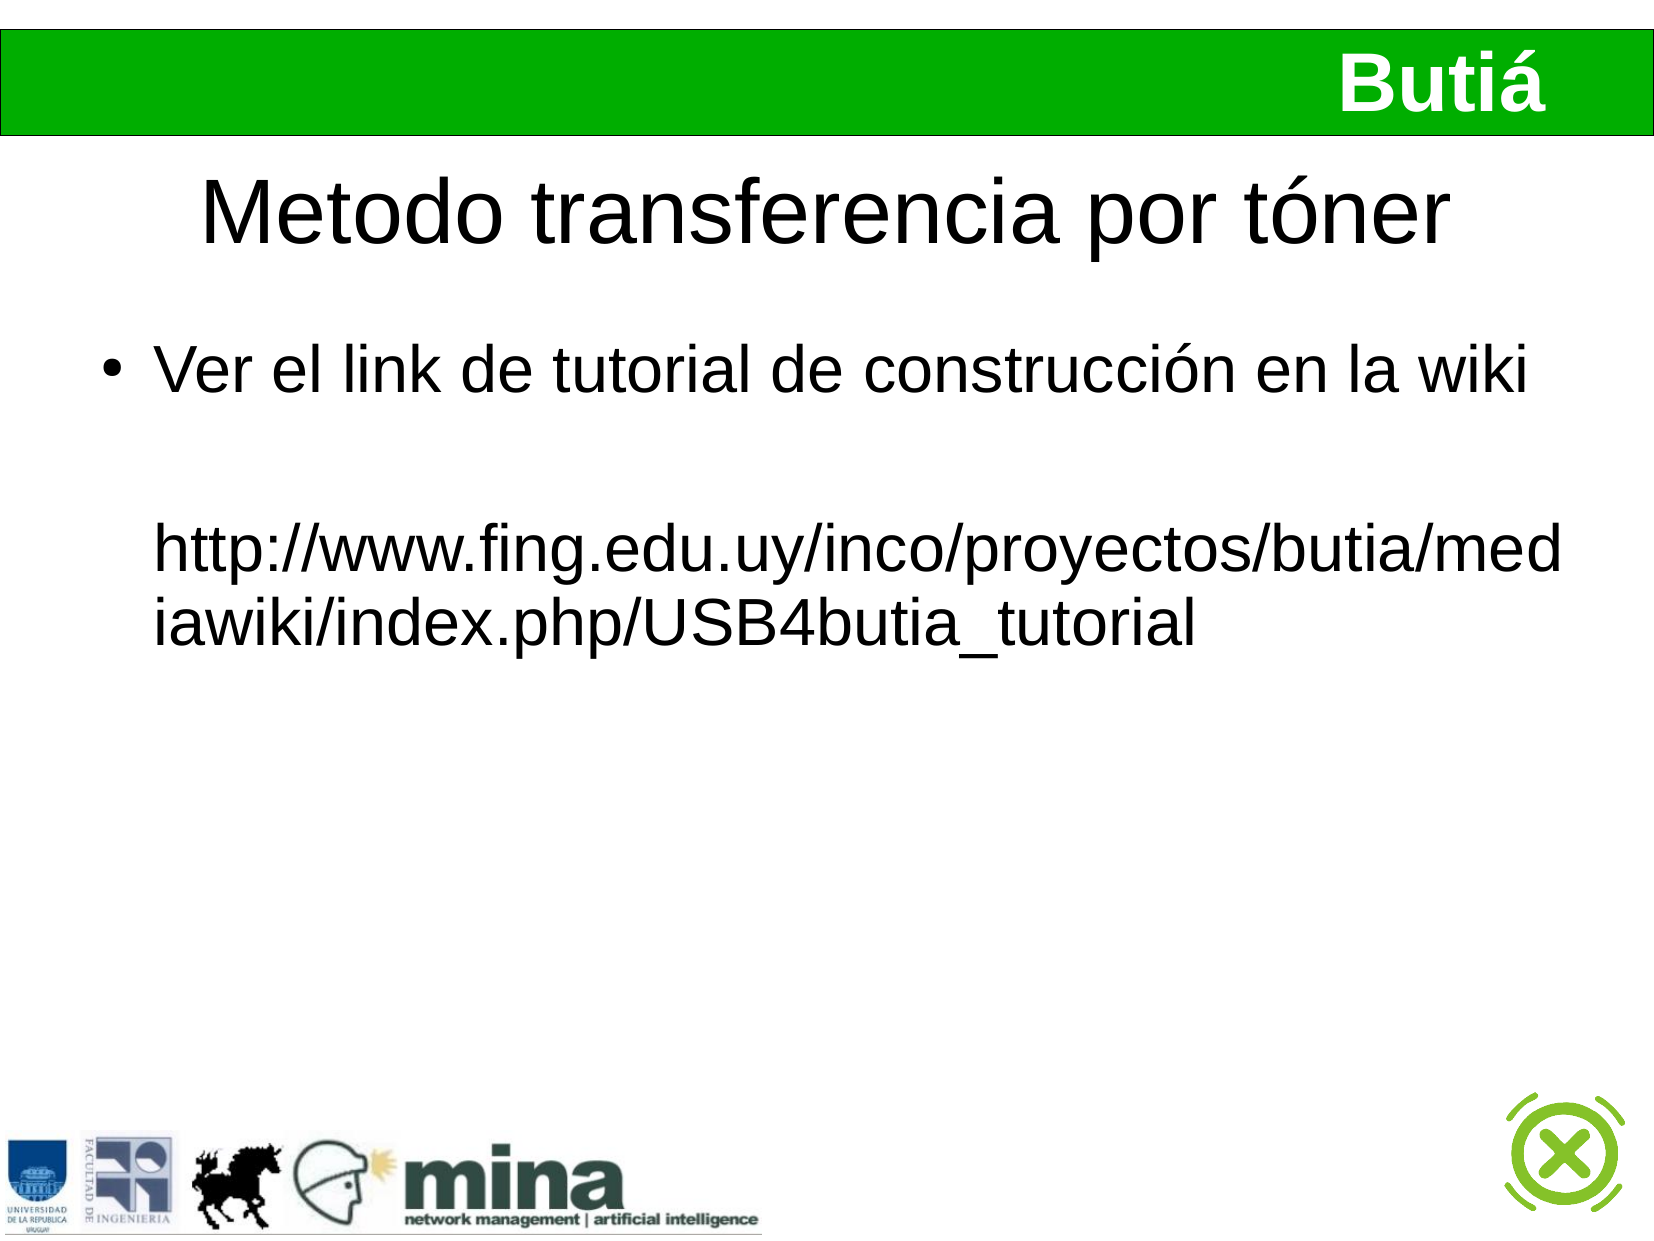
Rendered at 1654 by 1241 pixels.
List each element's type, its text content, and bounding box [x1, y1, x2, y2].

list Ver el link de tutorial de construcción en la wiki http://www.fing.edu.uy/inco/proyectos/butia/mediawiki/index.php/USB4butia_tutorial [82, 331, 1571, 1051]
picture [5, 1130, 762, 1235]
picture [1504, 1092, 1625, 1212]
title Metodo transferencia por tóner [82, 108, 1571, 316]
